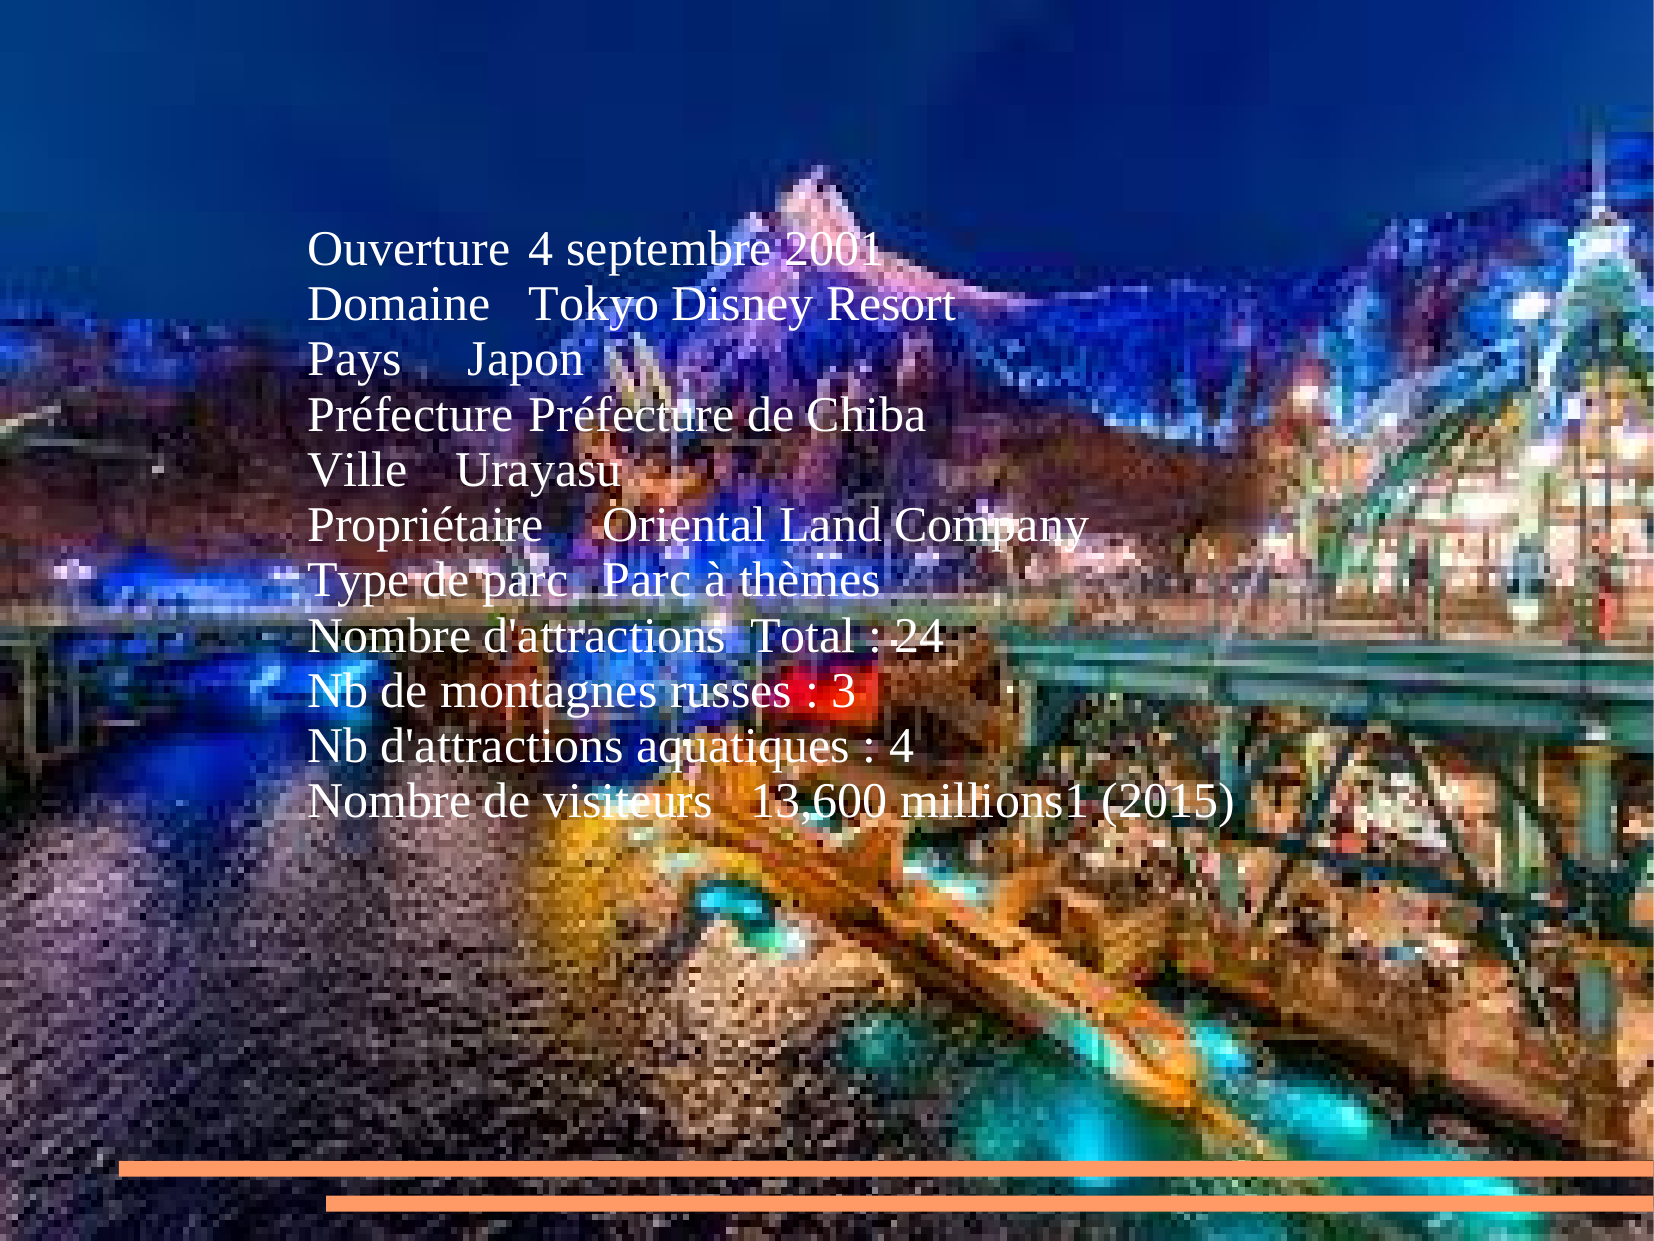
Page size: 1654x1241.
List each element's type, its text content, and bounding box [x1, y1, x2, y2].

picture [0, 0, 1654, 1241]
text_box Ouverture 4 septembre 2001 Domaine Tokyo Disney Resort Pays Japon Préfecture Préfecture de Chiba Ville Urayasu Propriétaire Oriental Land Company Type de parc Parc à thèmes Nombre d'attractions Total : 24 Nb de montagnes russes : 3 Nb d'attractions aquatiques : 4 Nombre de visiteurs 13,600 millions1 (2015) [307, 165, 1394, 1030]
